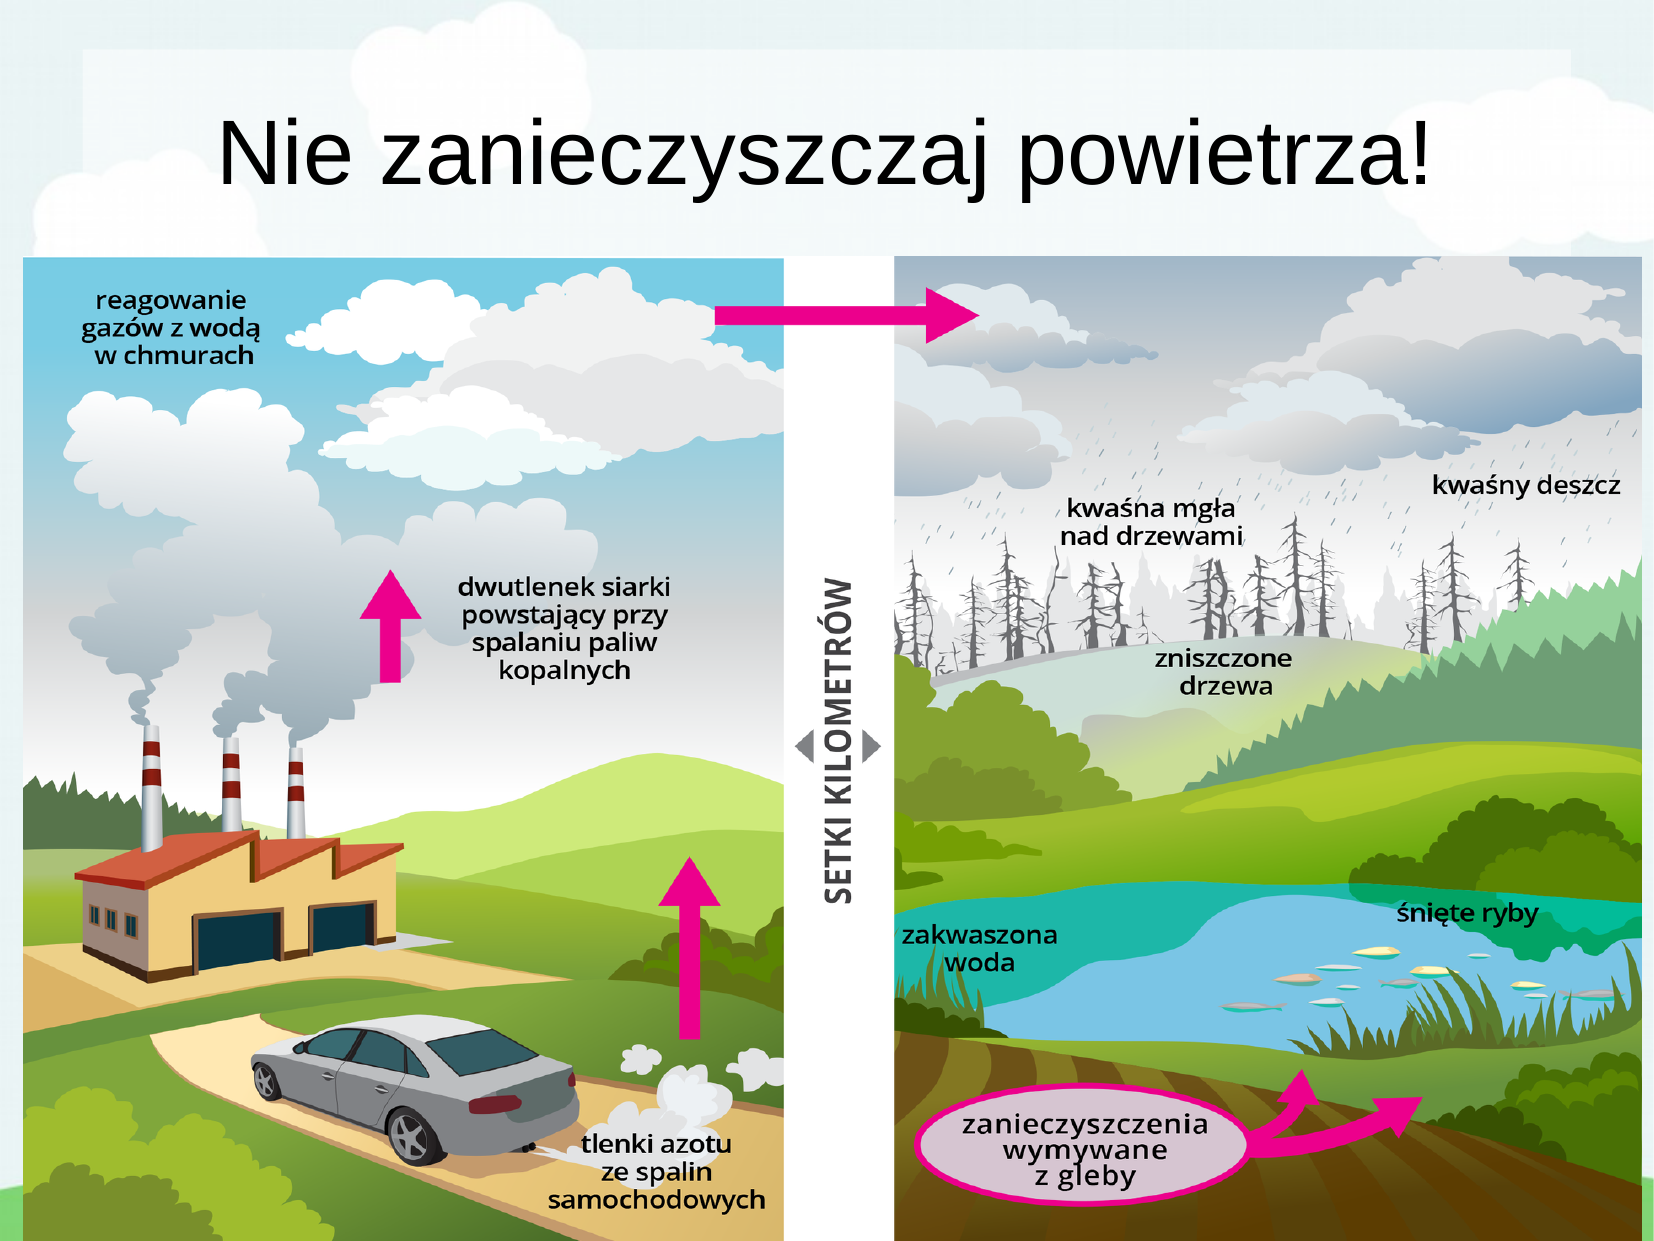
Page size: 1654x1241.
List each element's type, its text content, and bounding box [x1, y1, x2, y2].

picture [0, 0, 1654, 1241]
title Nie zanieczyszczaj powietrza! [82, 49, 1571, 256]
